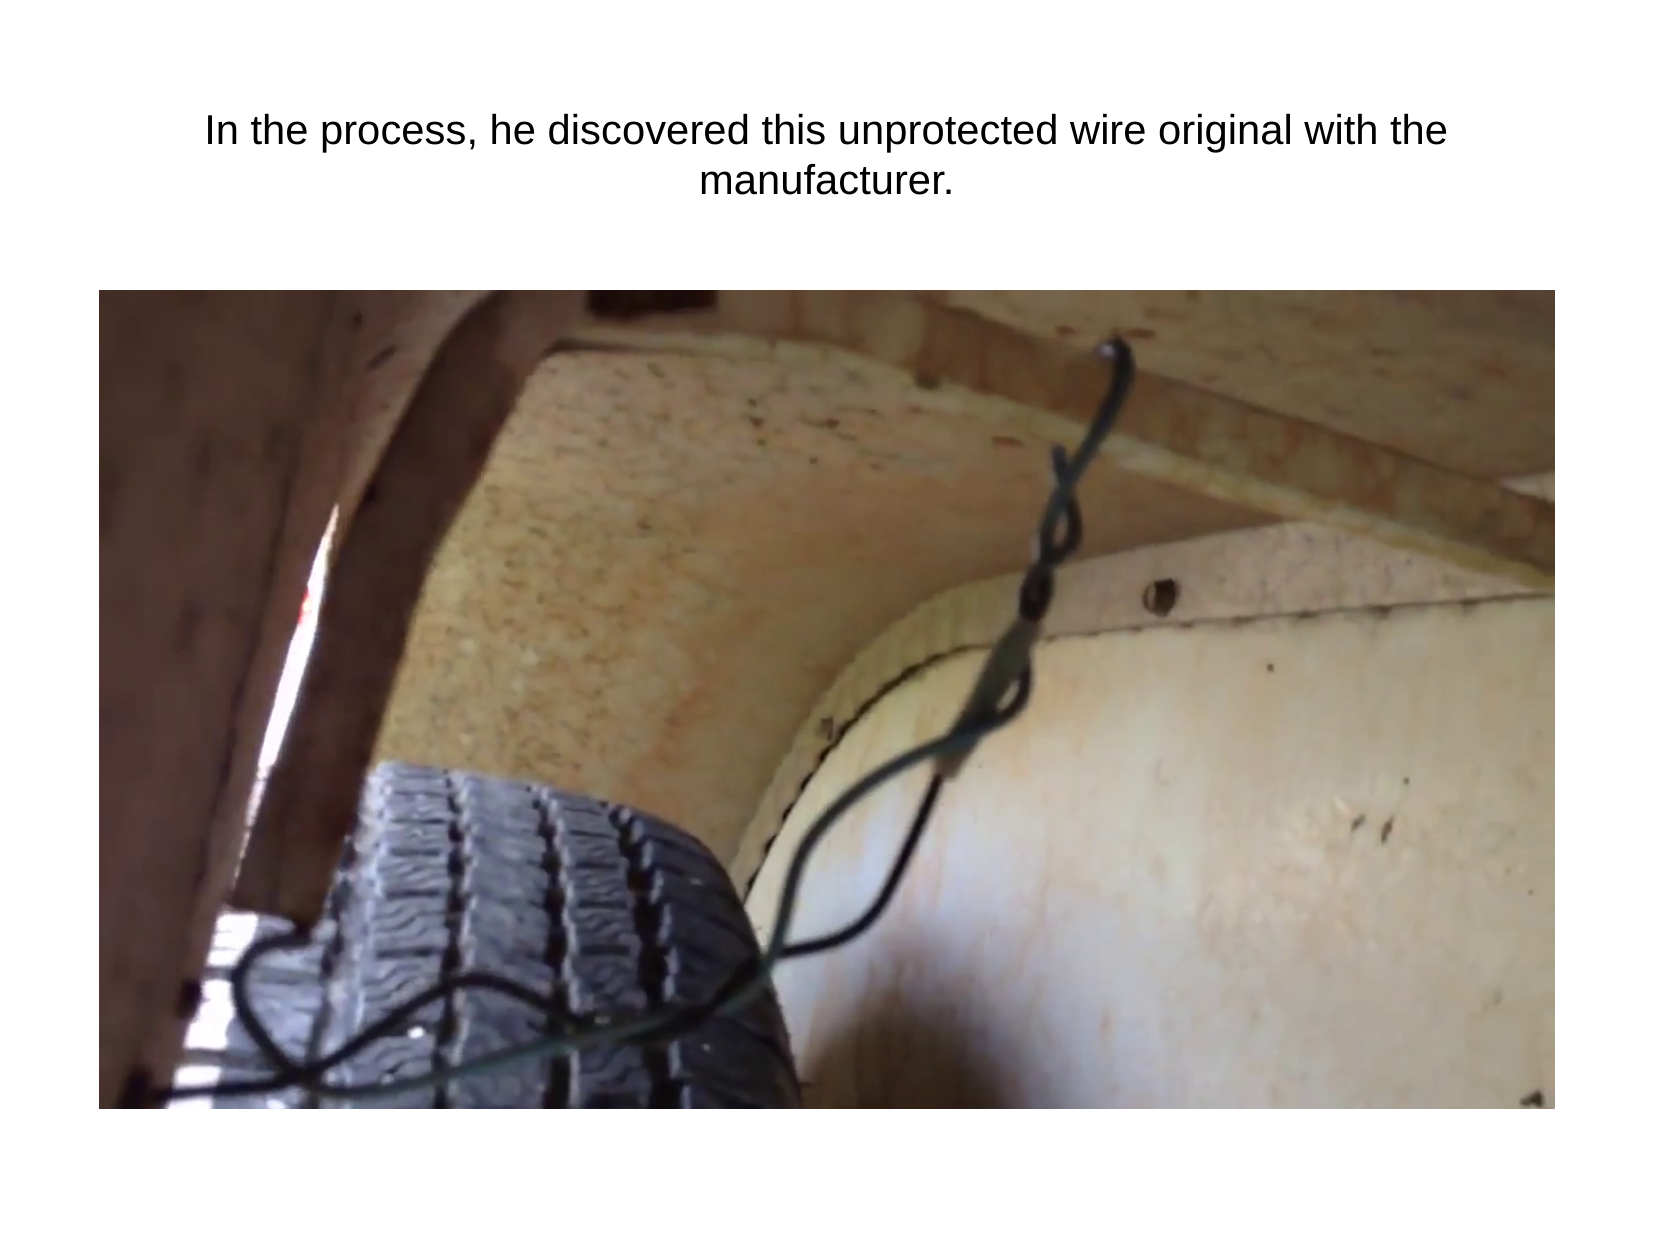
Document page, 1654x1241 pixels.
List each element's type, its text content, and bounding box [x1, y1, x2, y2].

picture [99, 290, 1555, 1109]
title In the process, he discovered this unprotected wire original with the manufacturer. [82, 49, 1571, 257]
